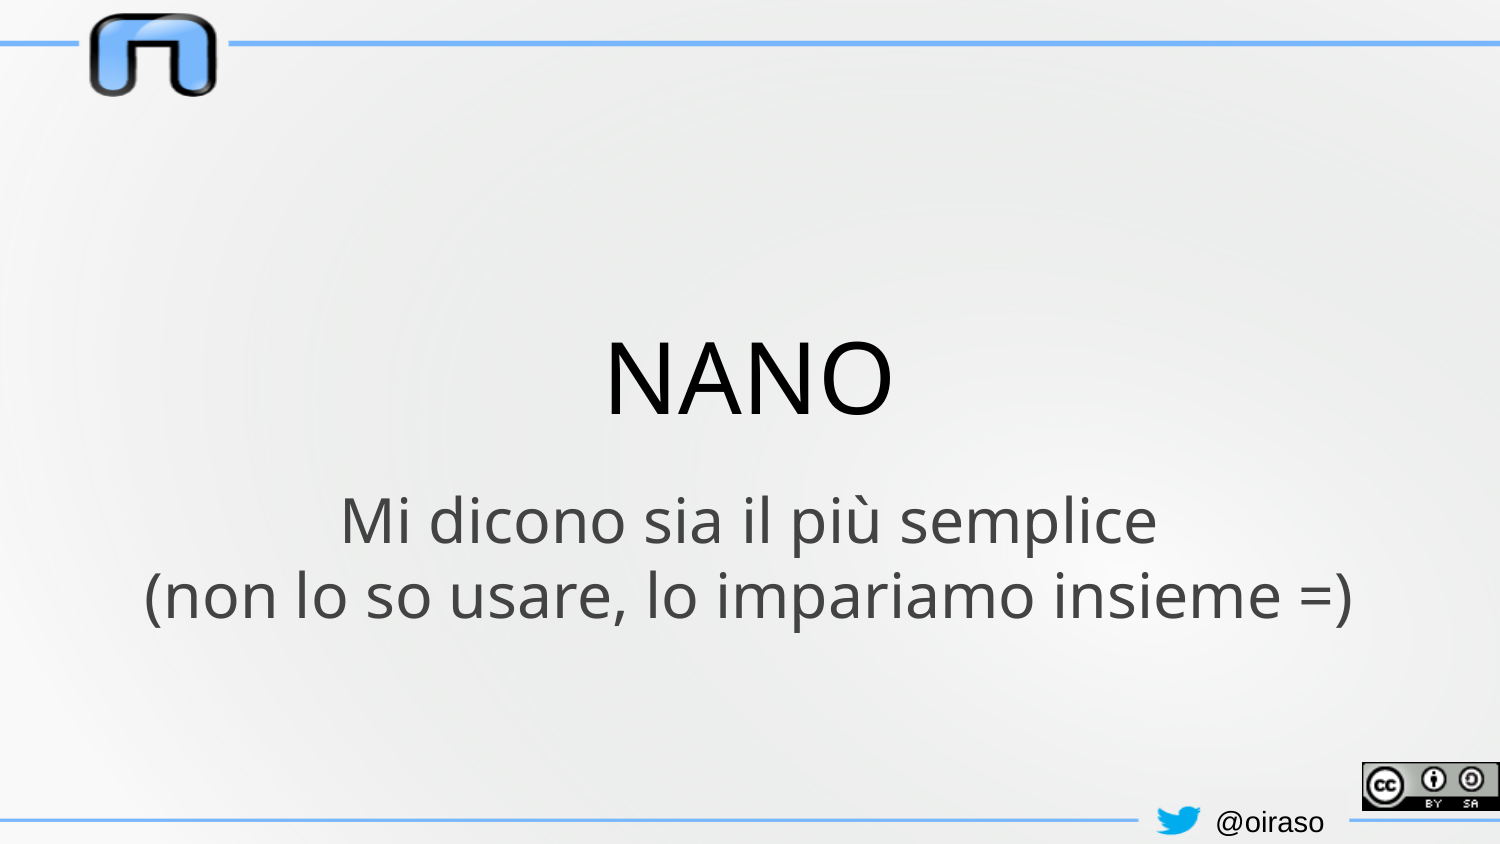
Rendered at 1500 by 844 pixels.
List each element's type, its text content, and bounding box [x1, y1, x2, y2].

picture [0, 0, 1500, 844]
text_box @oirasor [1200, 788, 1350, 844]
title NANO [112, 259, 1388, 450]
subtitle Mi dicono sia il più semplice (non lo so usare, lo impariamo insieme =) [112, 465, 1388, 595]
